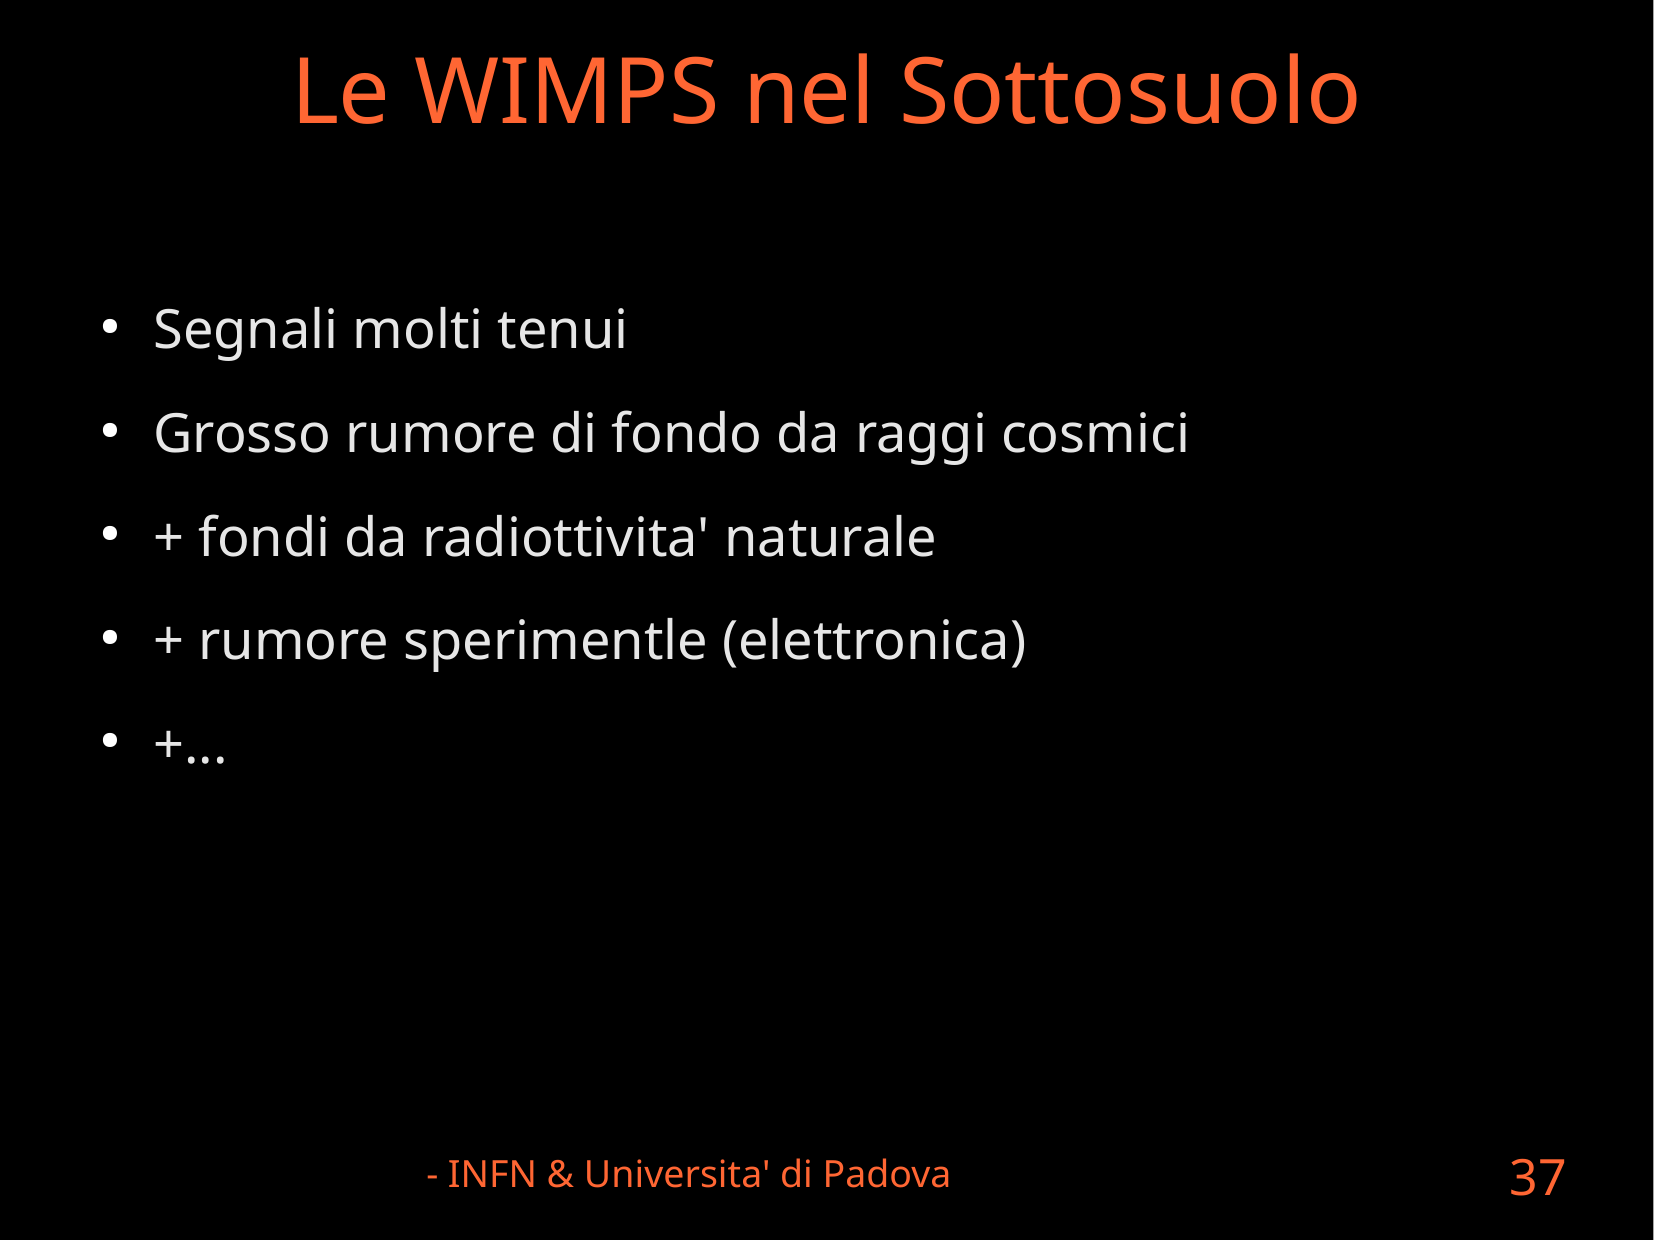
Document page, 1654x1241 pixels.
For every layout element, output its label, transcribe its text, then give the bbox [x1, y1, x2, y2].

list Segnali molti tenui Grosso rumore di fondo da raggi cosmici + fondi da radiottivita' naturale + rumore sperimentle (elettronica) +... [82, 187, 1571, 1109]
title Le WIMPS nel Sottosuolo [82, 19, 1571, 157]
